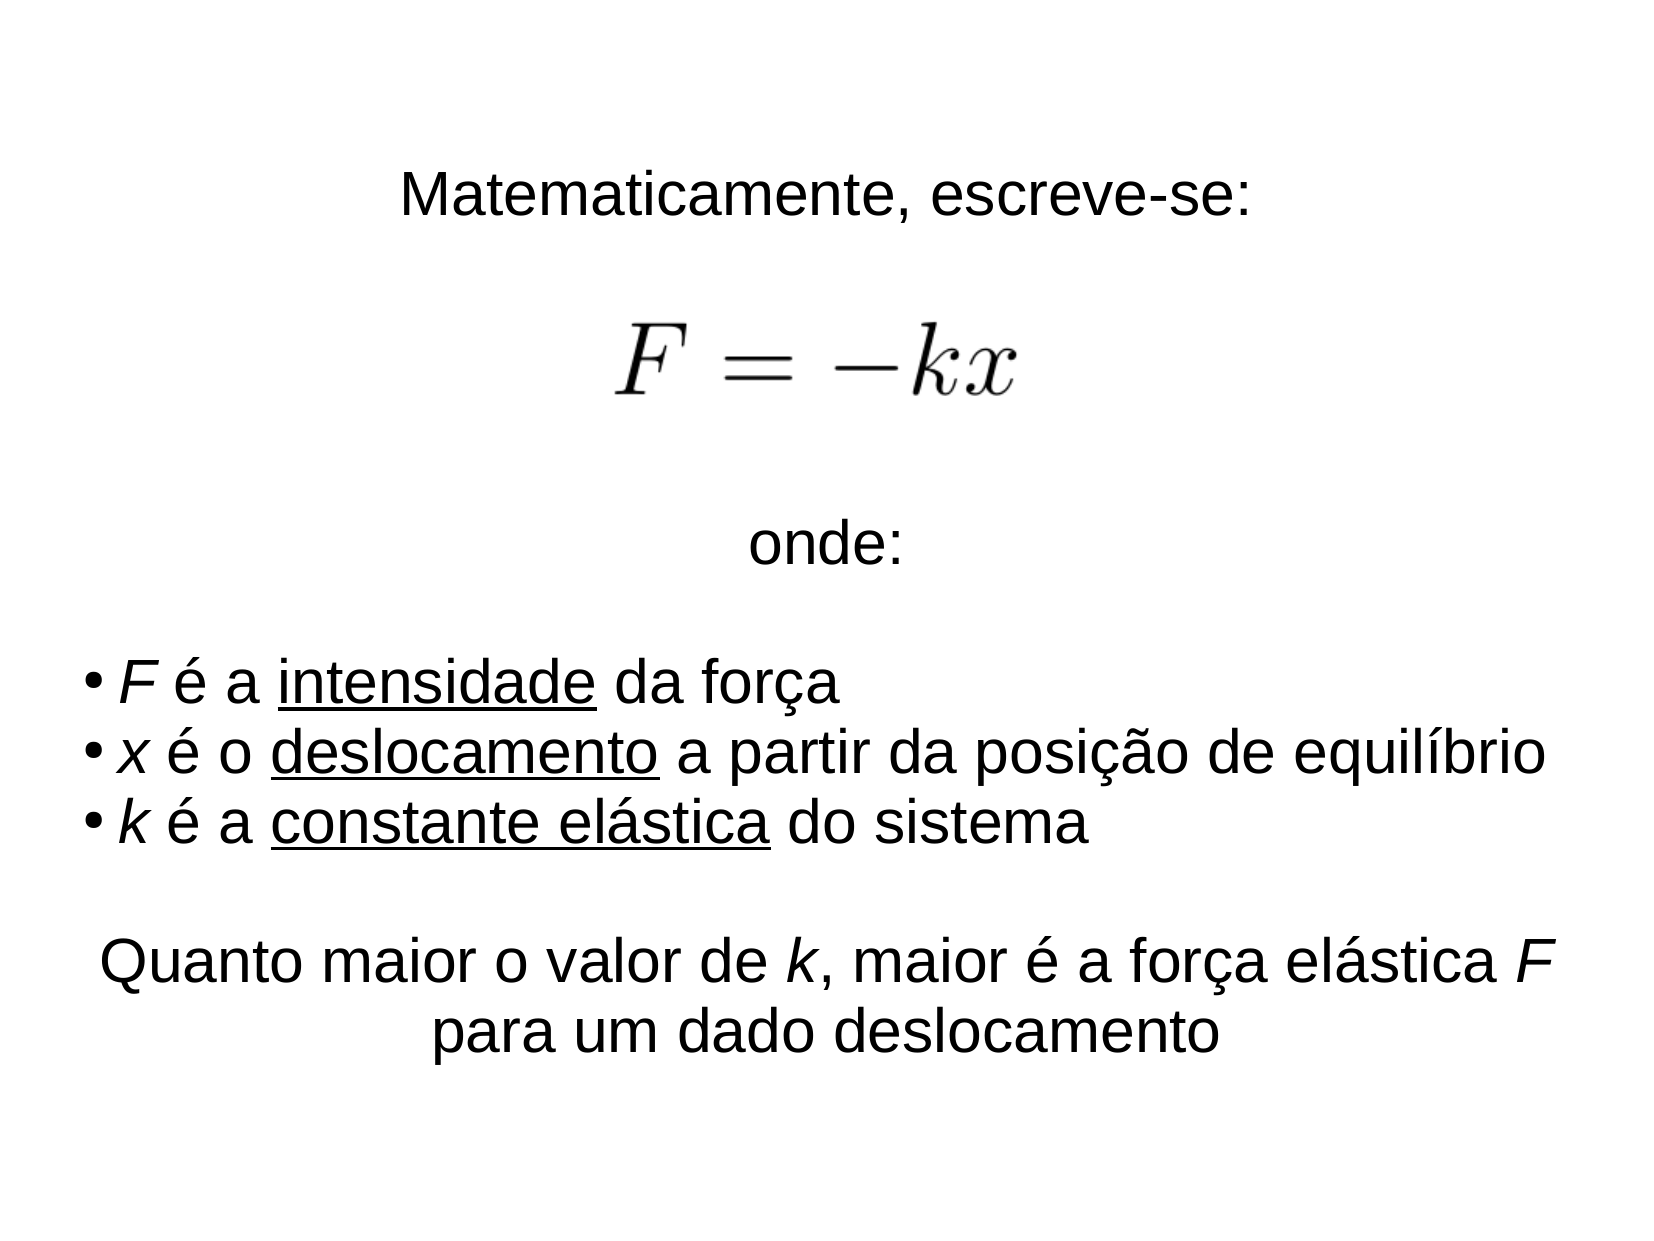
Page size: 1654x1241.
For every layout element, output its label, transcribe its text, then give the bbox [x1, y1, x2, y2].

subtitle Matematicamente, escreve-se: onde: F é a intensidade da força x é o deslocamento a partir da posição de equilíbrio k é a constante elástica do sistema Quanto maior o valor de k, maior é a força elástica F para um dado deslocamento [82, 43, 1571, 1182]
picture [584, 277, 1046, 432]
